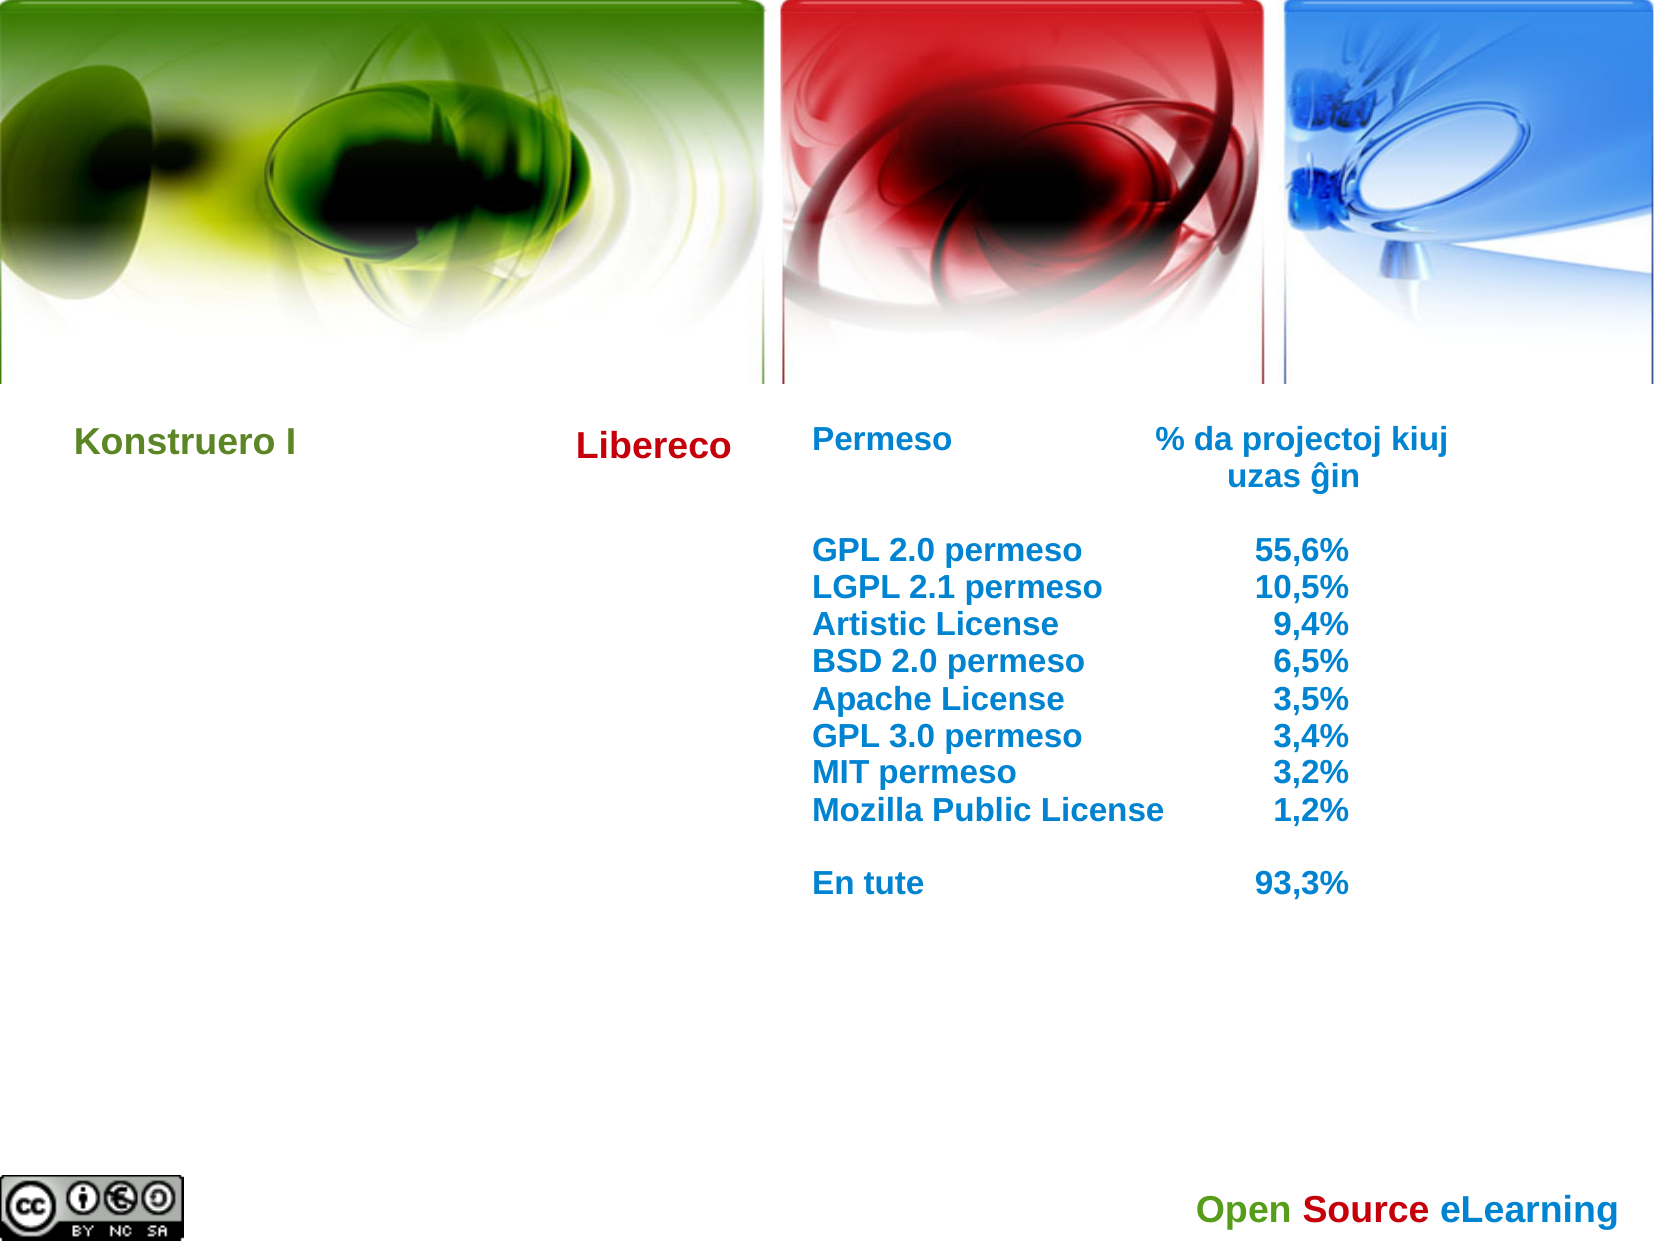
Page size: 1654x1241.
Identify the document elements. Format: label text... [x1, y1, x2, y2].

text_box Libereco [561, 416, 797, 474]
picture [0, 1175, 184, 1241]
text_box Konstruero I [59, 413, 591, 471]
text_box Open Source eLearning [1181, 1181, 1654, 1238]
text_box Permeso % da projectoj kiuj uzas ĝin GPL 2.0 permeso 55,6% LGPL 2.1 permeso 10,5% Artistic License 9,4% BSD 2.0 permeso 6,5% Apache License 3,5% GPL 3.0 permeso 3,4% MIT permeso 3,2% Mozilla Public License 1,2% En tute 93,3% [797, 413, 1565, 910]
picture [0, 0, 1654, 384]
